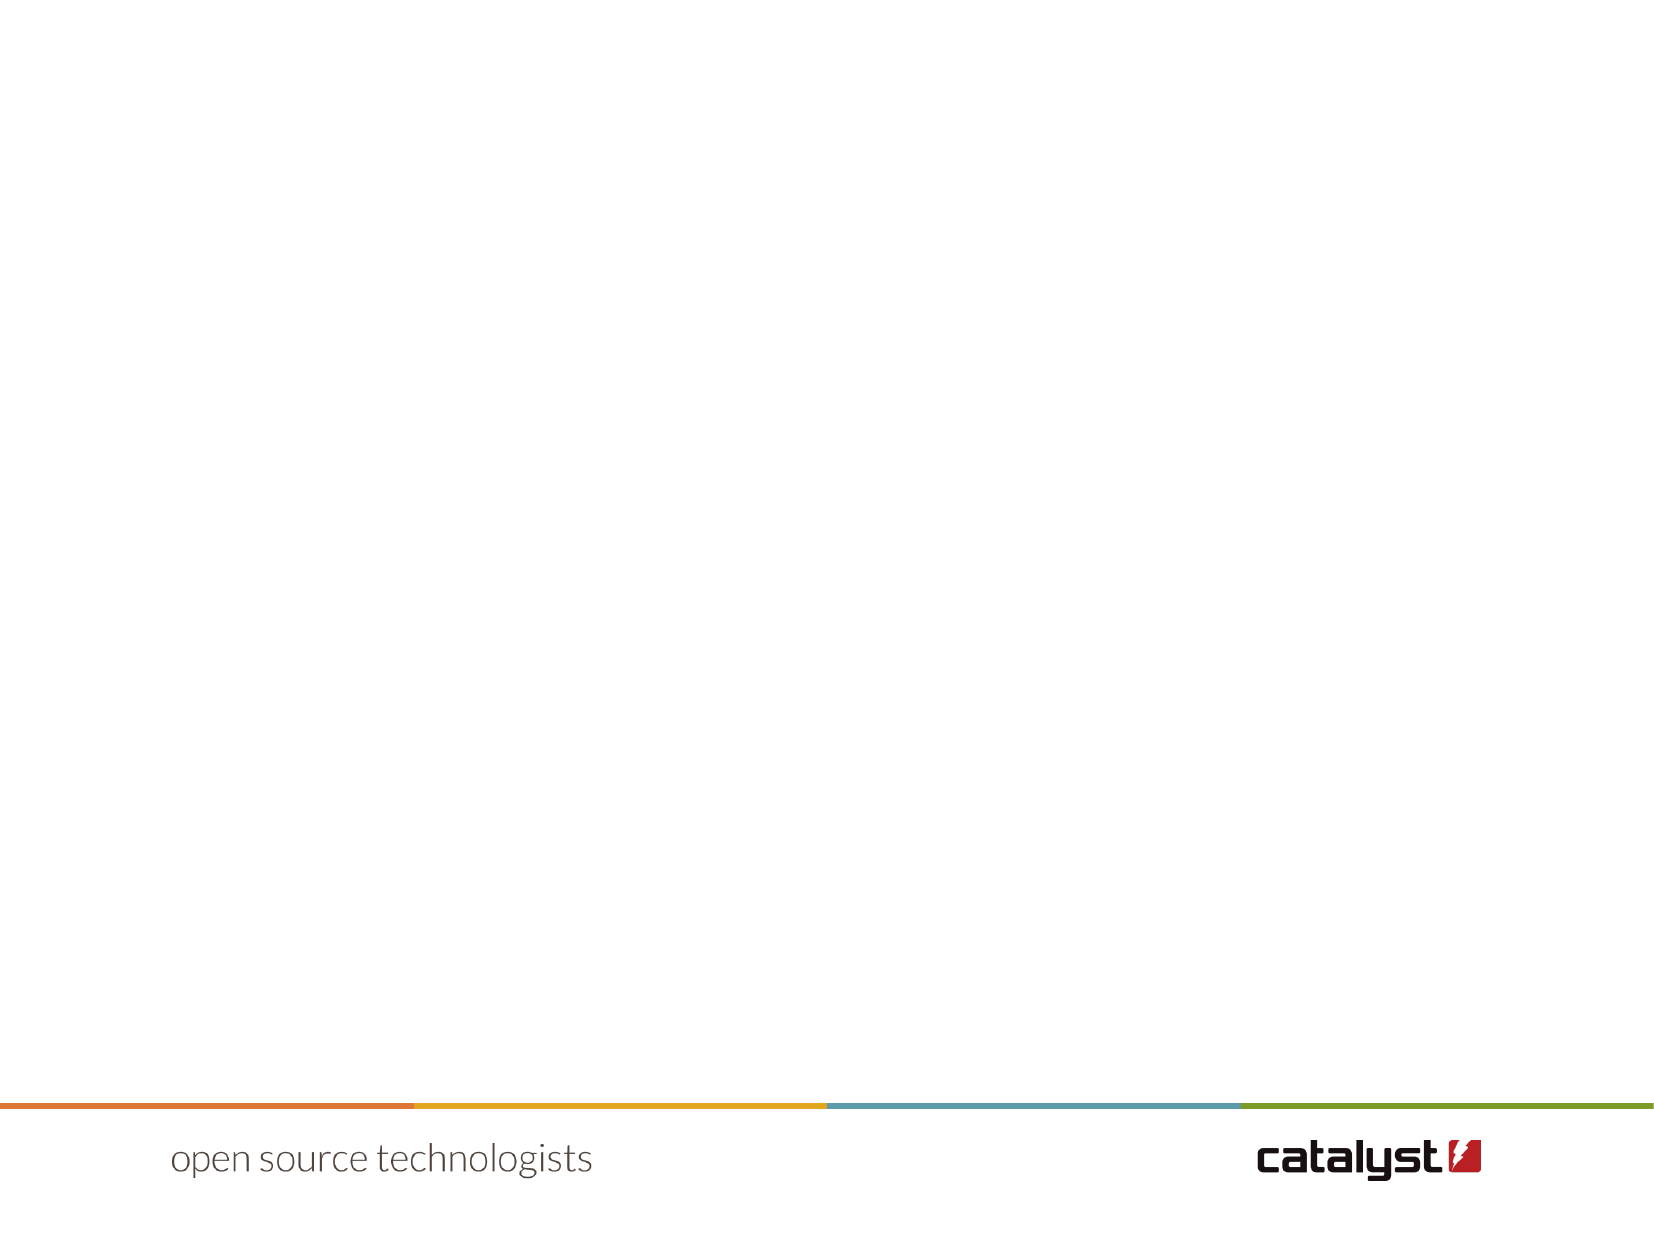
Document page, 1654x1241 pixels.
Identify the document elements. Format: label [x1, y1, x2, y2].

picture [0, 1103, 1654, 1181]
